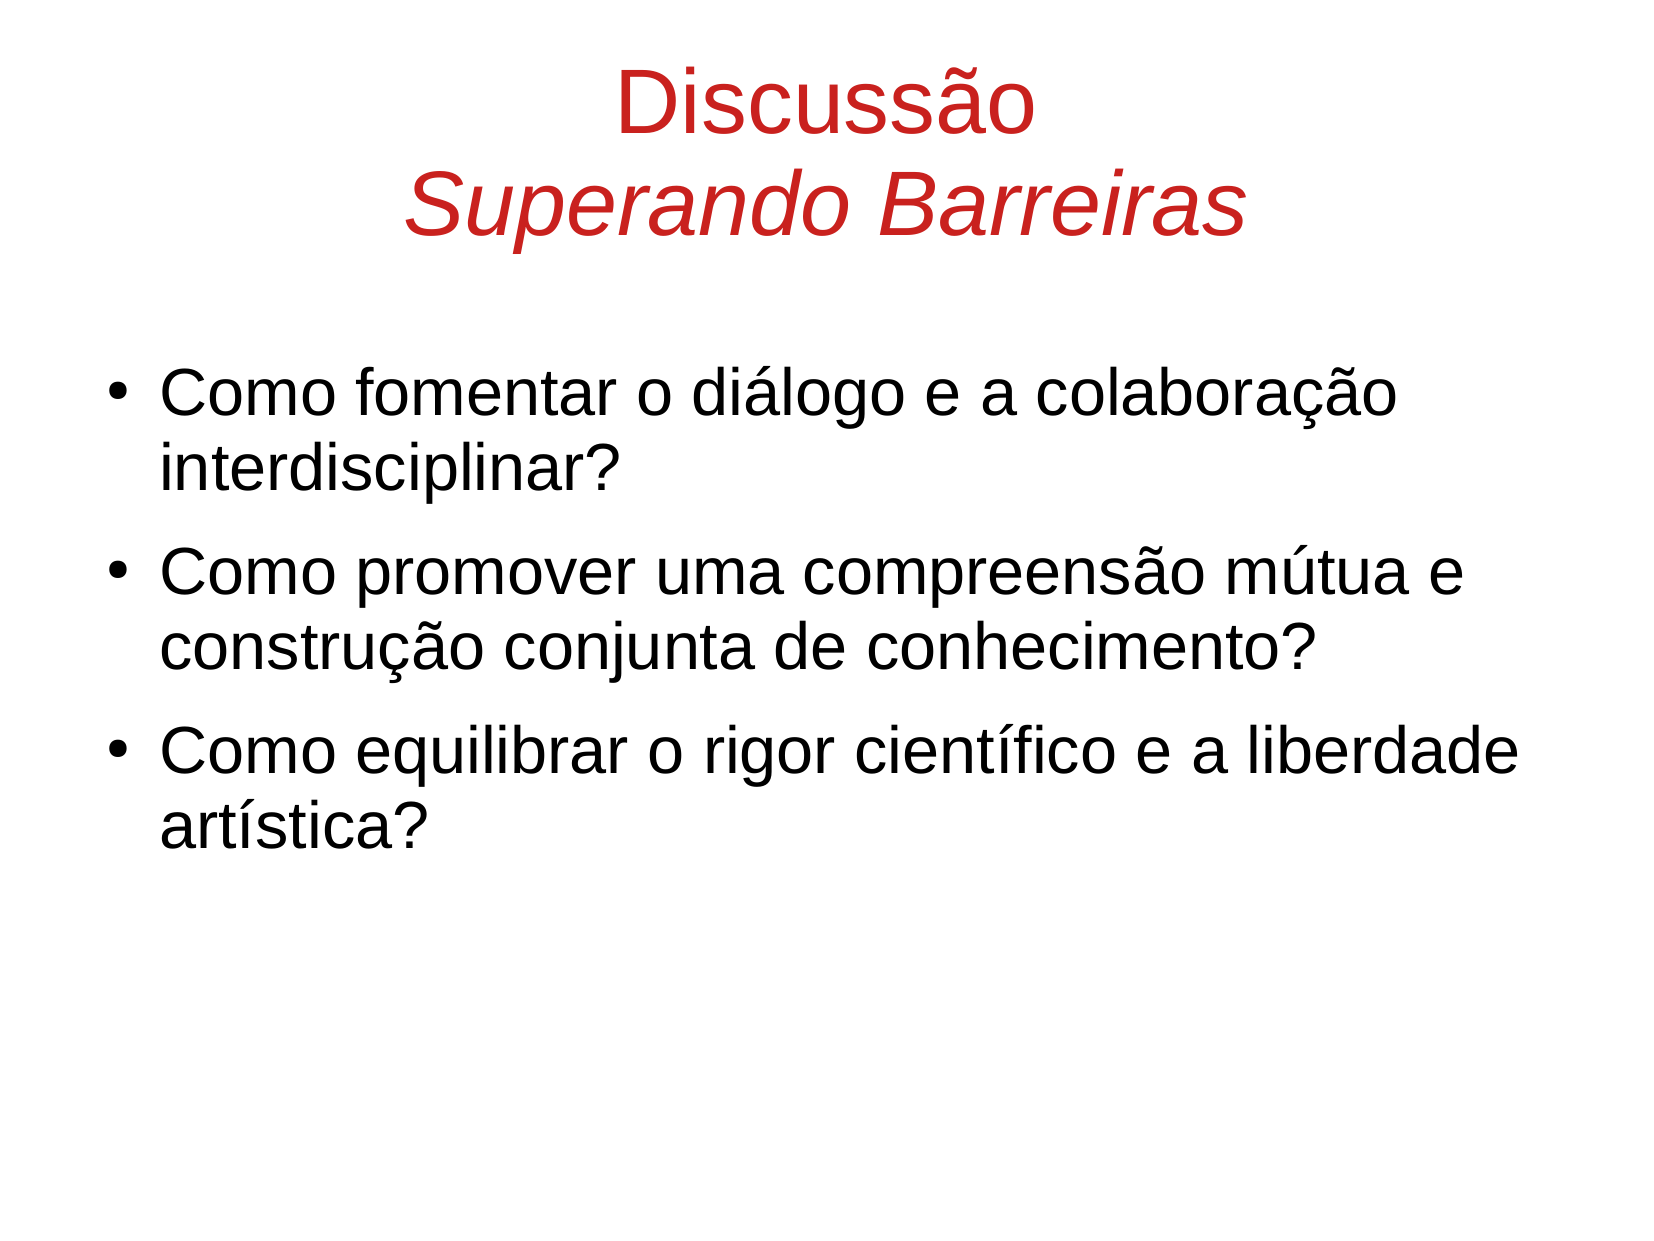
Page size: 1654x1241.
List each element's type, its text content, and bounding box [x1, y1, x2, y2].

title Discussão Superando Barreiras [82, 49, 1571, 257]
list Como fomentar o diálogo e a colaboração interdisciplinar? Como promover uma compreensão mútua e construção conjunta de conhecimento? Como equilibrar o rigor científico e a liberdade artística? [88, 355, 1577, 1075]
